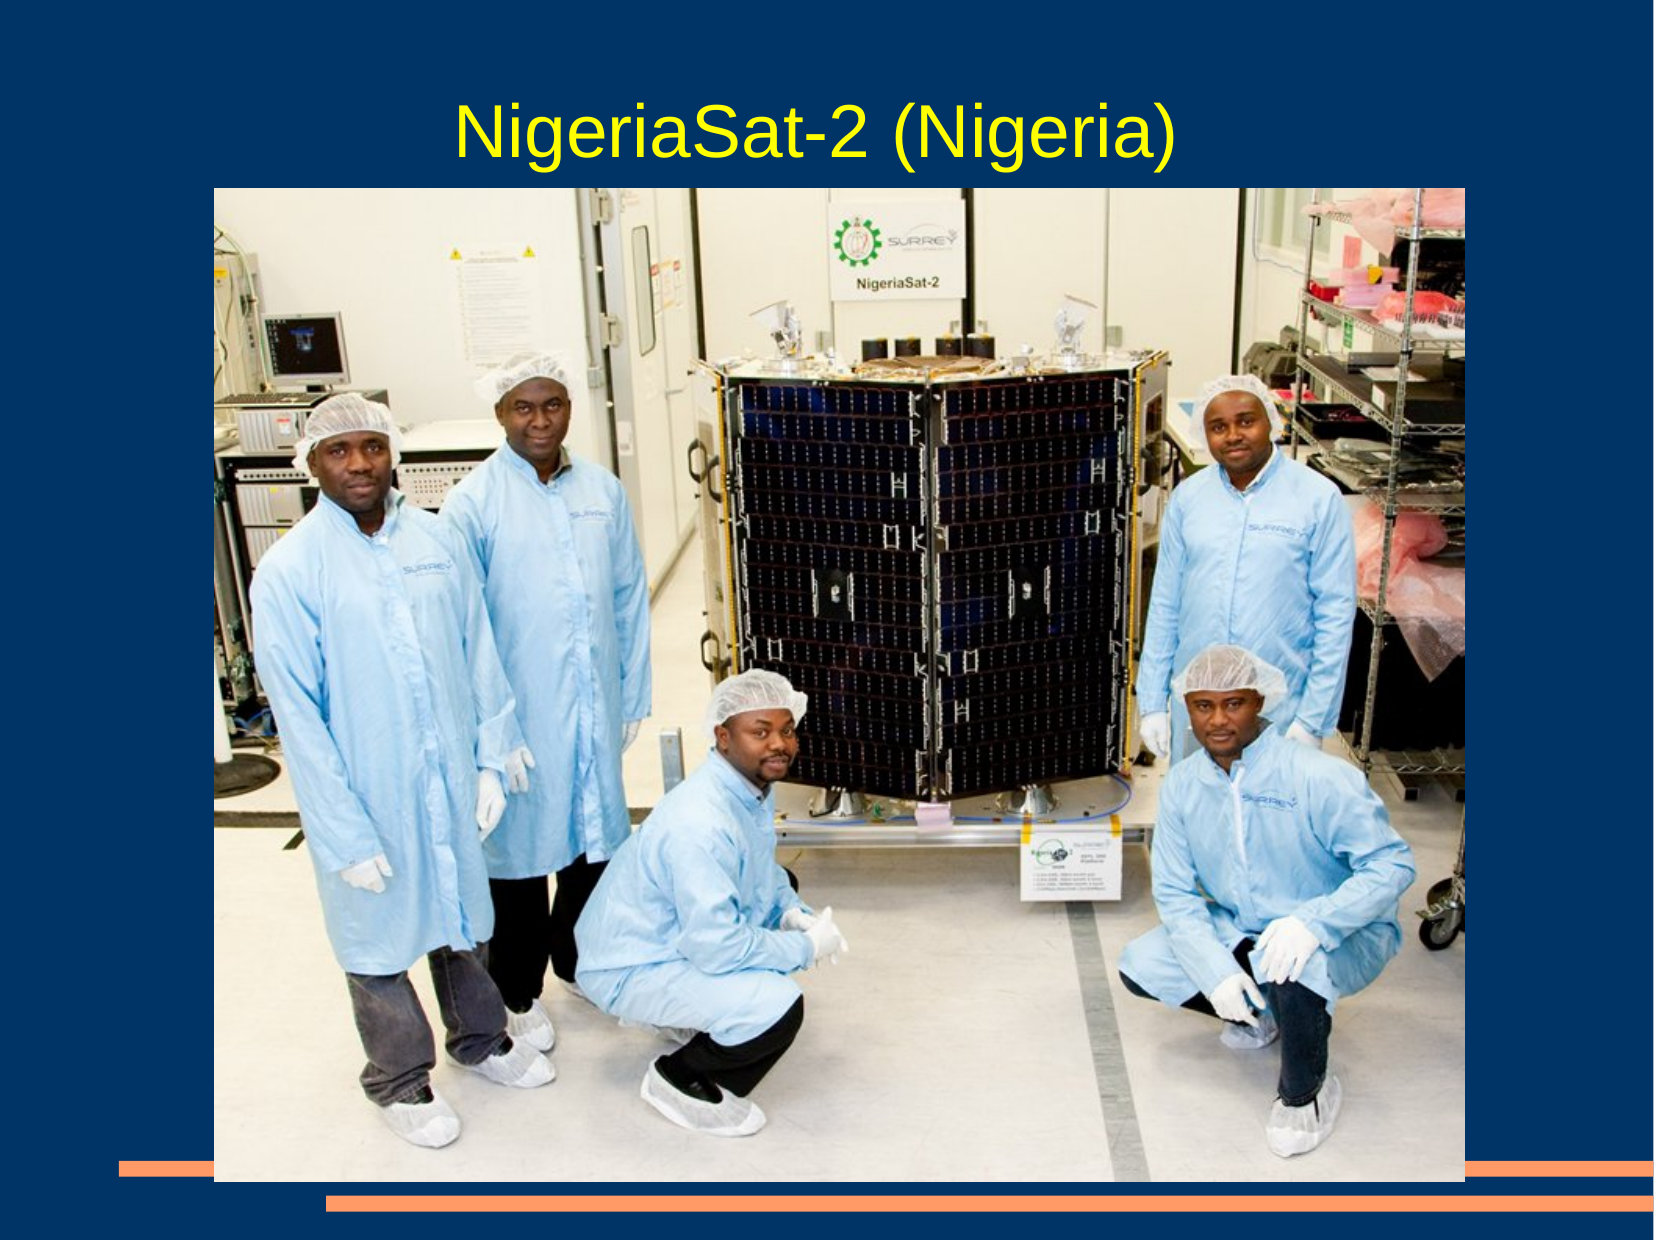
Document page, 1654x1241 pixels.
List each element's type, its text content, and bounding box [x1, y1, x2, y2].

title NigeriaSat-2 (Nigeria) [82, 49, 1571, 213]
picture [214, 188, 1465, 1182]
